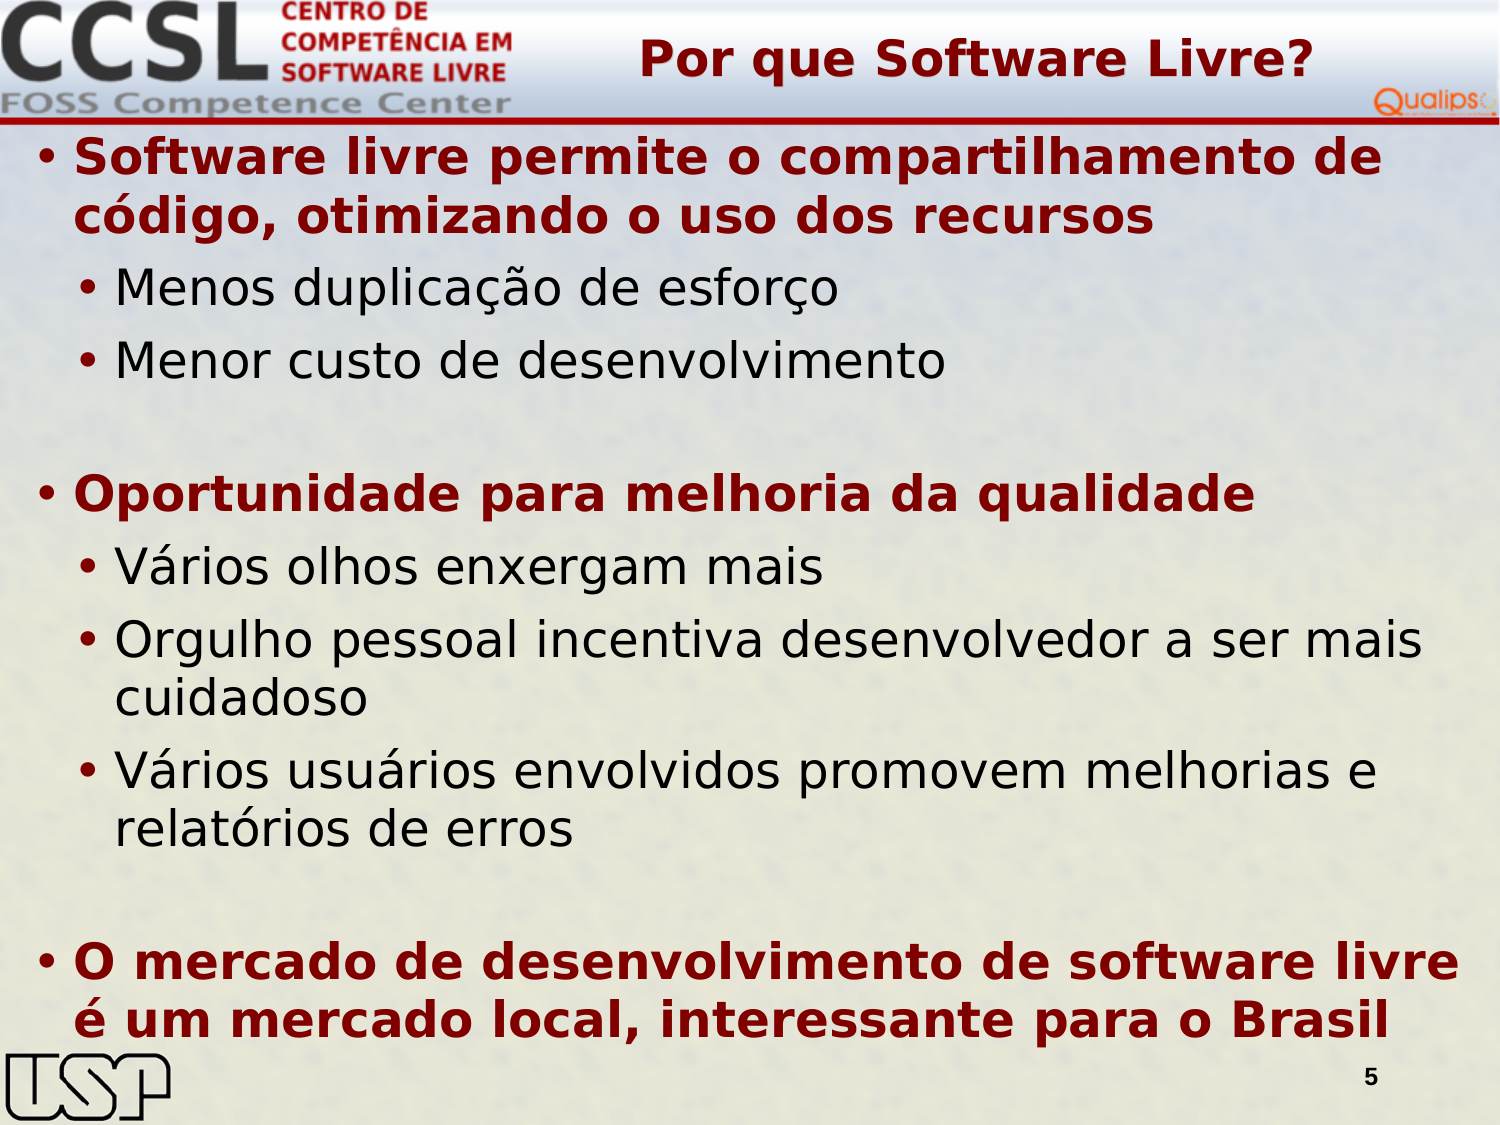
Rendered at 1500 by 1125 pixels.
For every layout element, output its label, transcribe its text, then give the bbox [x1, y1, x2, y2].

title Por que Software Livre? [478, 0, 1477, 119]
picture [0, 0, 1500, 1125]
list Software livre permite o compartilhamento de código, otimizando o uso dos recursos Menos duplicação de esforço Menor custo de desenvolvimento Oportunidade para melhoria da qualidade Vários olhos enxergam mais Orgulho pessoal incentiva desenvolvedor a ser mais cuidadoso Vários usuários envolvidos promovem melhorias e relatórios de erros O mercado de desenvolvimento de software livre é um mercado local, interessante para o Brasil [32, 128, 1500, 1050]
